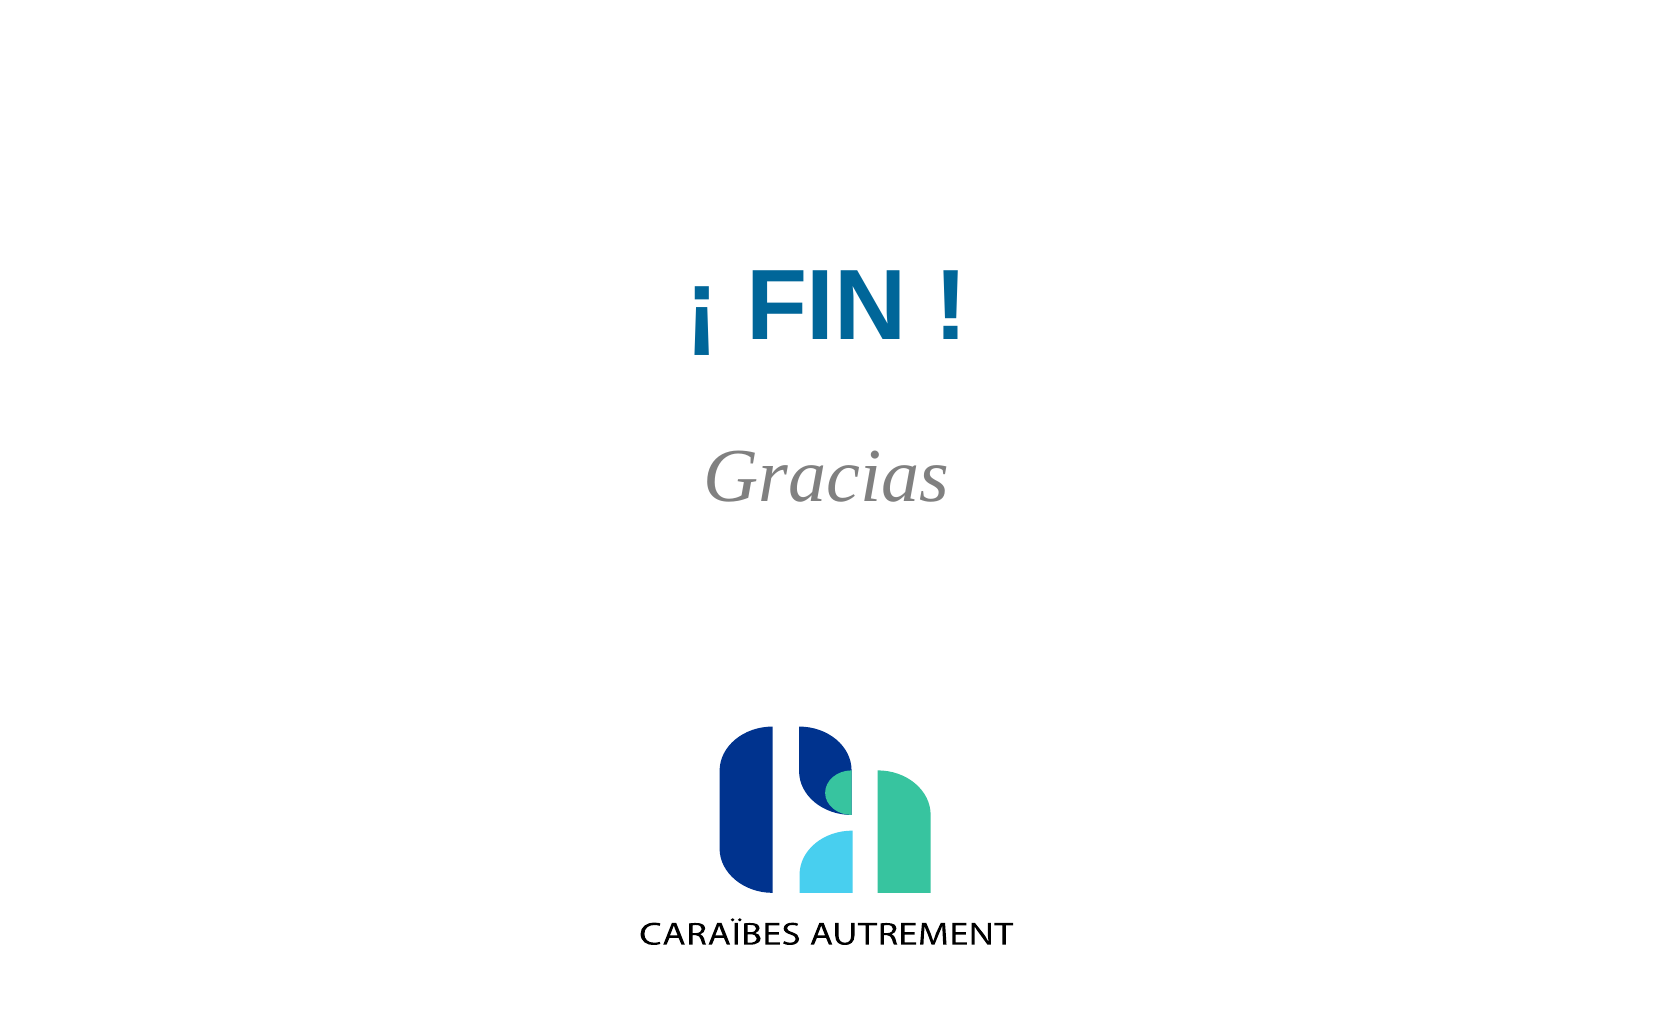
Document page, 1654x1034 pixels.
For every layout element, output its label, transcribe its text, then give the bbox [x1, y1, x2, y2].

title Gracias [82, 403, 1571, 549]
text_box ¡ FIN ! [681, 213, 973, 396]
picture [640, 726, 1014, 945]
